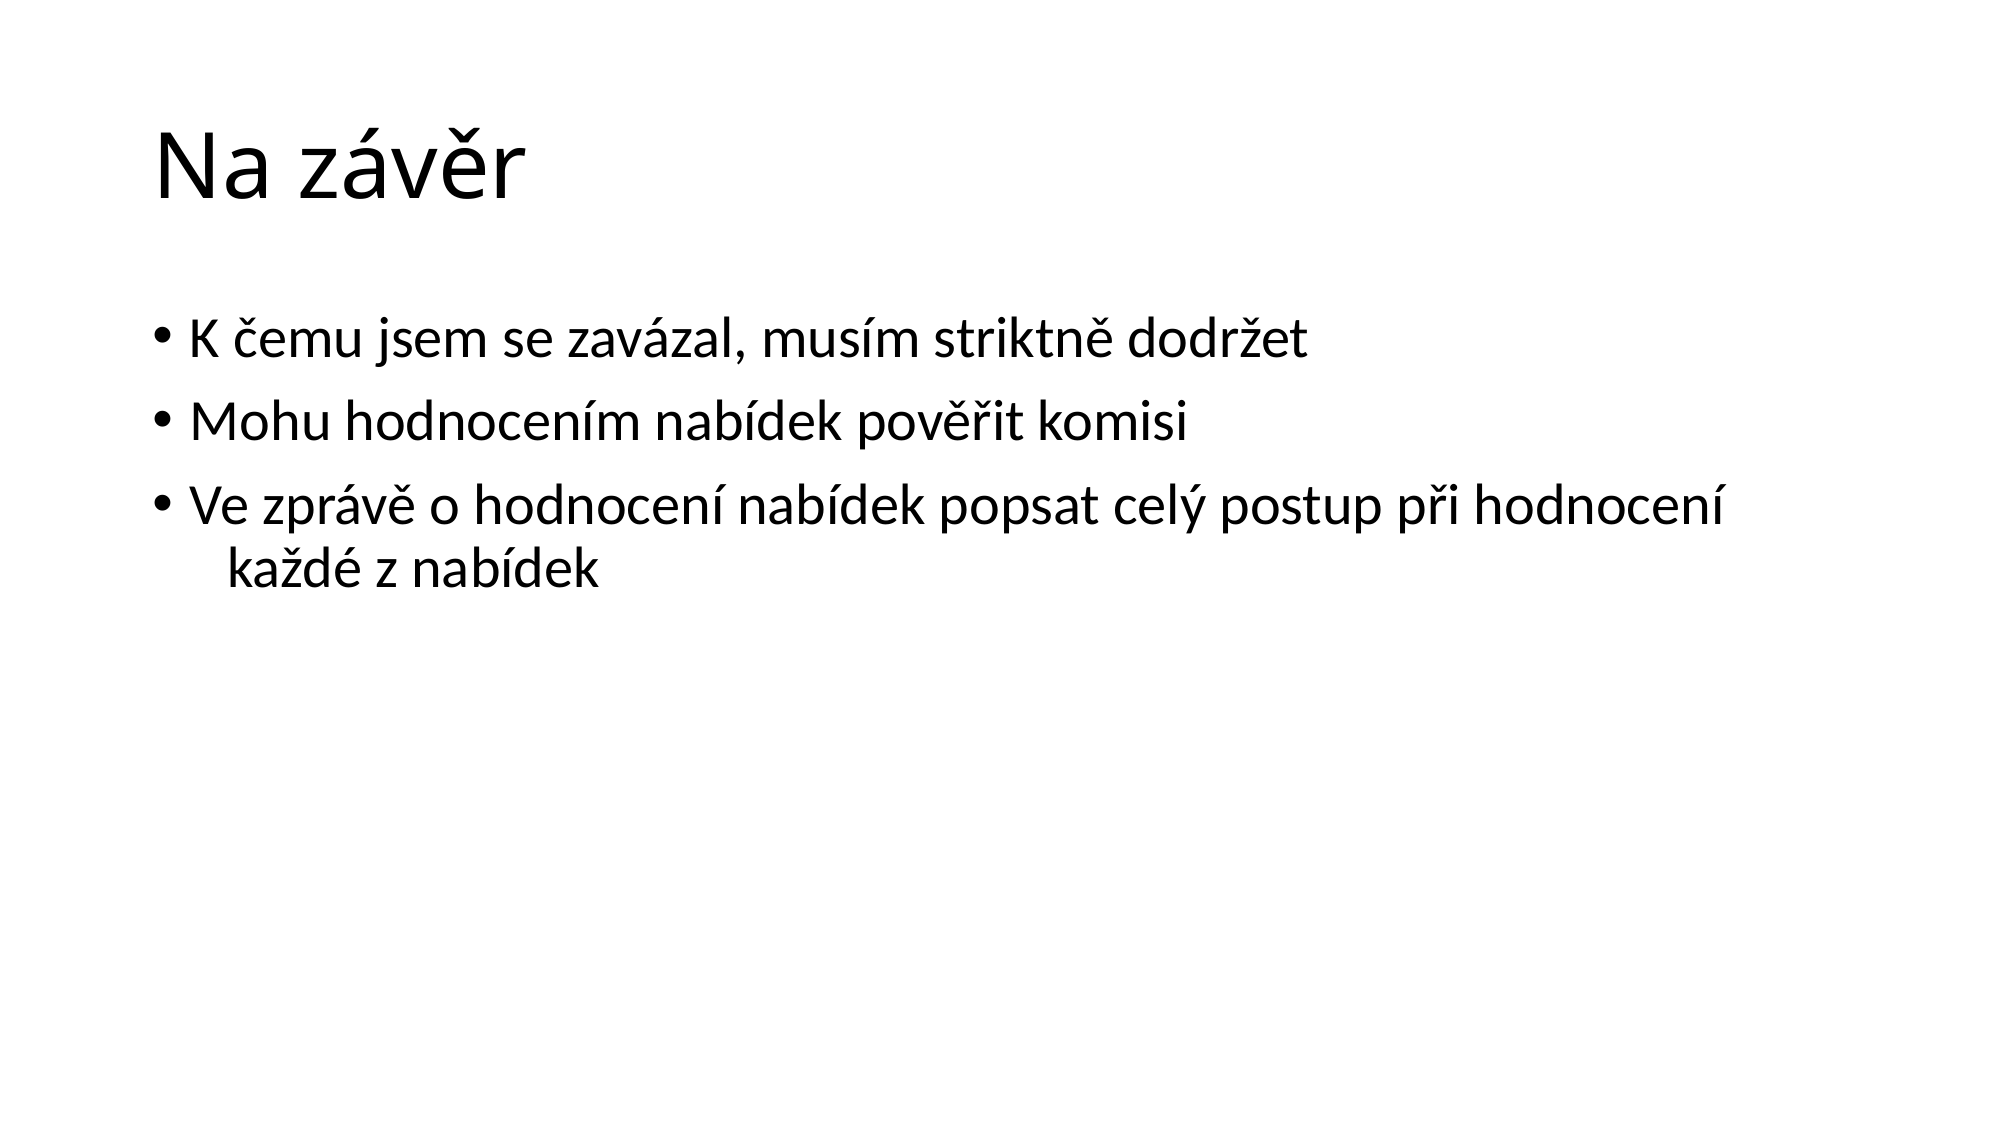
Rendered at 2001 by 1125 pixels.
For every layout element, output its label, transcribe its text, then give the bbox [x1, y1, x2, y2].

title Na závěr [137, 59, 1863, 278]
list K čemu jsem se zavázal, musím striktně dodržet Mohu hodnocením nabídek pověřit komisi Ve zprávě o hodnocení nabídek popsat celý postup při hodnocení každé z nabídek [137, 299, 1863, 1014]
